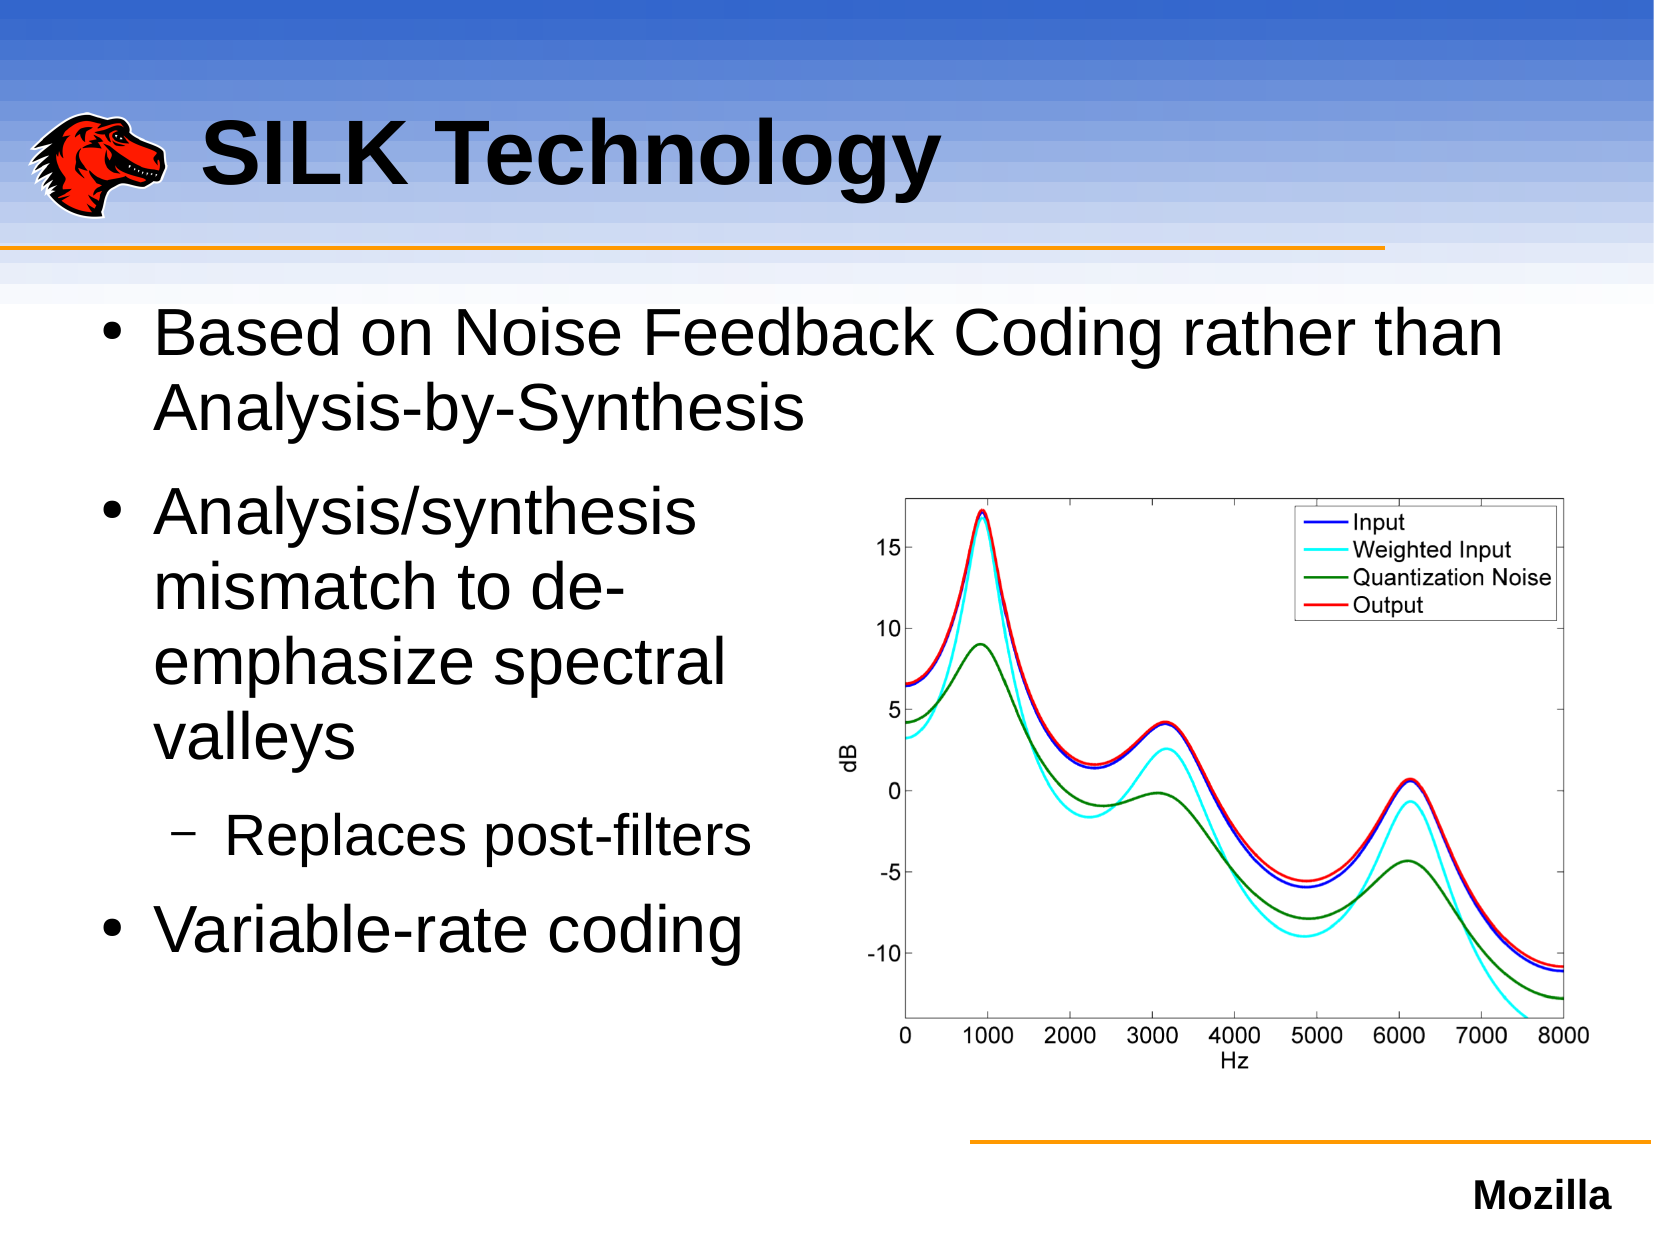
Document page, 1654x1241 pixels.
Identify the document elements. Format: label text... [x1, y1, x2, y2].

title SILK Technology [200, 49, 1571, 257]
picture [0, 0, 1654, 1241]
list Based on Noise Feedback Coding rather than Analysis-by-Synthesis Analysis/synthesis mismatch to de-emphasize spectral valleys Replaces post-filters Variable-rate coding [82, 295, 1538, 1158]
